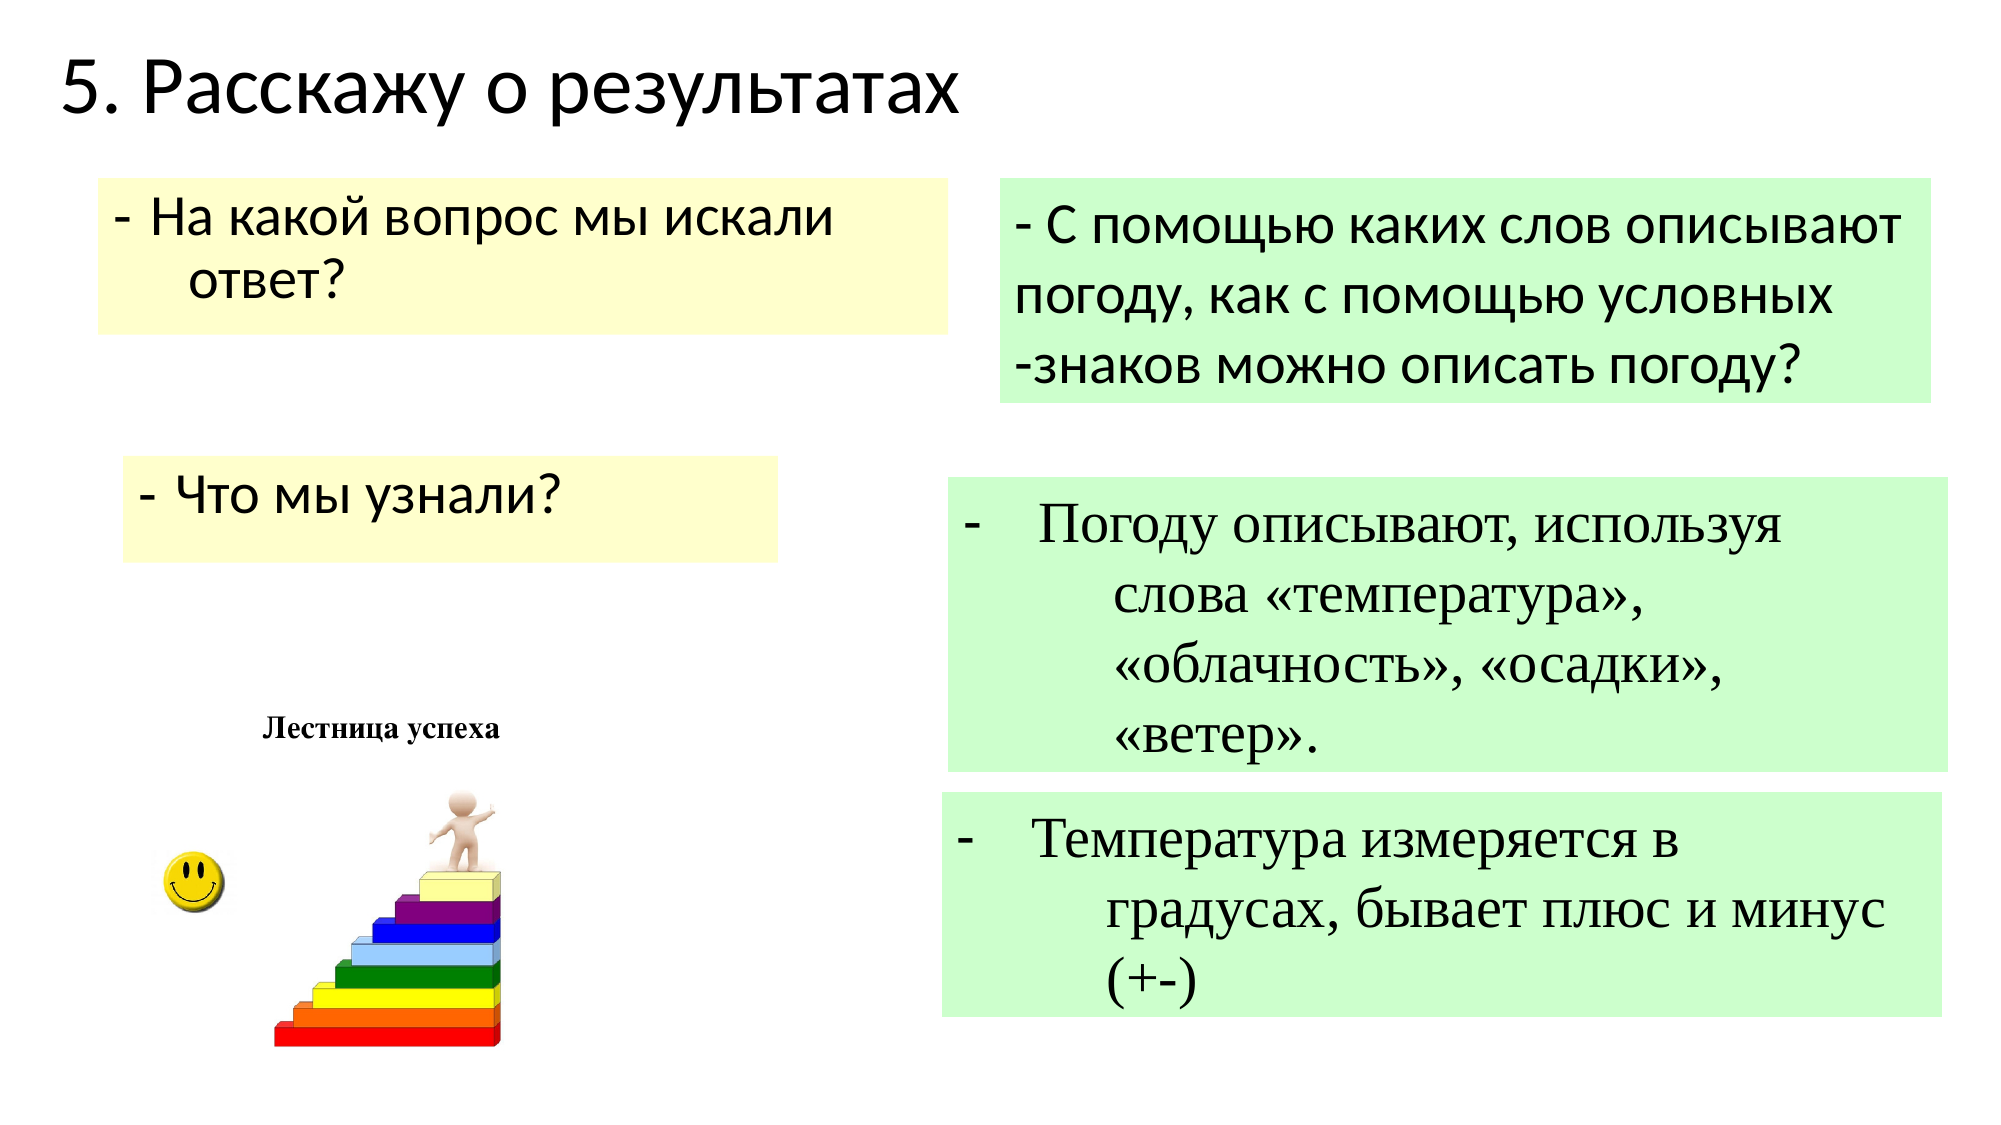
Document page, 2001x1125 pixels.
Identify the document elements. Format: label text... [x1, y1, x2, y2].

text_box С помощью каких слов описывают погоду, как с помощью условных знаков можно описать погоду? [1000, 178, 1931, 403]
list На какой вопрос мы искали ответ? [98, 178, 949, 335]
picture [123, 689, 639, 1076]
title 5. Расскажу о результатах [44, 27, 1770, 147]
text_box Температура измеряется в градусах, бывает плюс и минус (+-) [942, 792, 1942, 1017]
text_box Погоду описывают, используя слова «температура», «облачность», «осадки», «ветер». [948, 477, 1948, 772]
text_box Что мы узнали? [123, 455, 778, 563]
